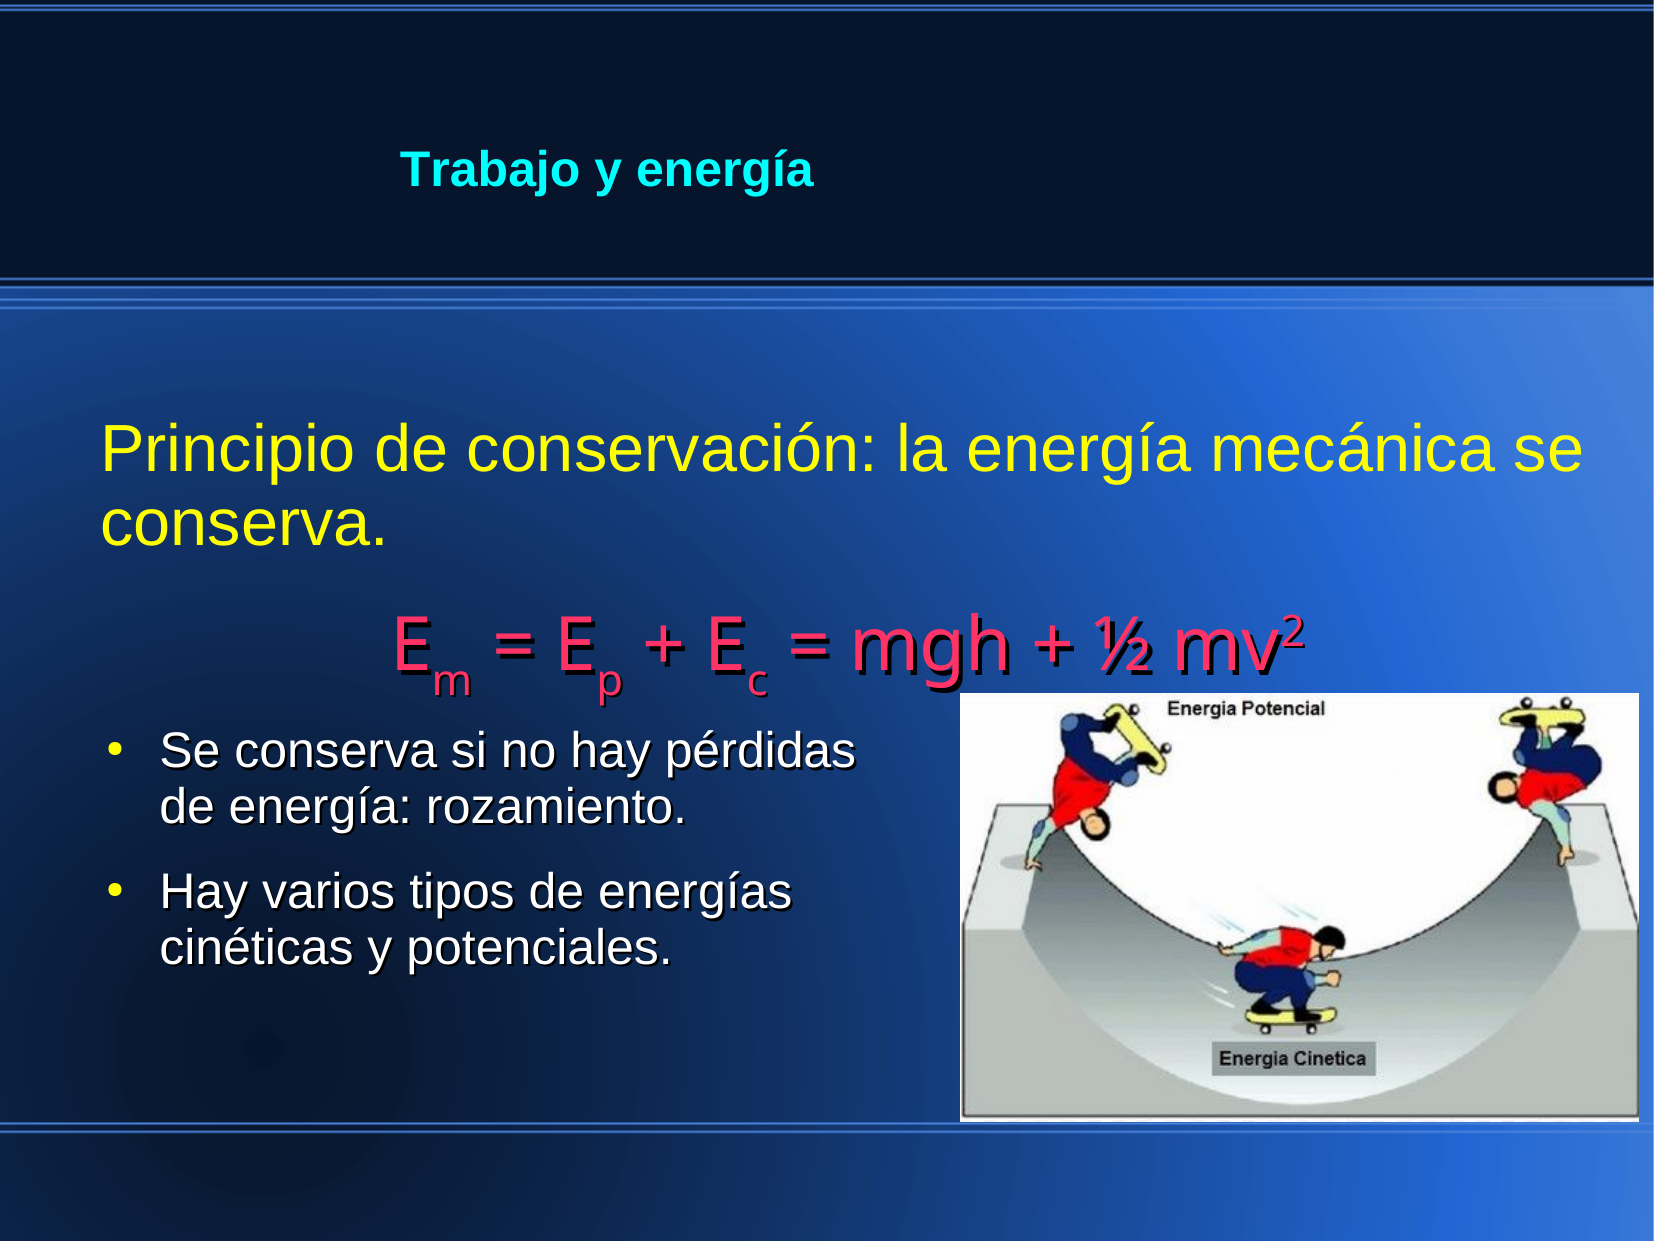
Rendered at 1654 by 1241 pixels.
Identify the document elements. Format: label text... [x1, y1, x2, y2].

picture [0, 0, 1654, 1241]
text_box Se conserva si no hay pérdidas de energía: rozamiento. Hay varios tipos de energías cinéticas y potenciales. [88, 722, 920, 1063]
text_box Em = Ep + Ec = mgh + ½ mv2 [147, 590, 1477, 783]
list Principio de conservación: la energía mecánica se conserva. [29, 306, 1595, 562]
title Trabajo y energía [32, 118, 1182, 220]
